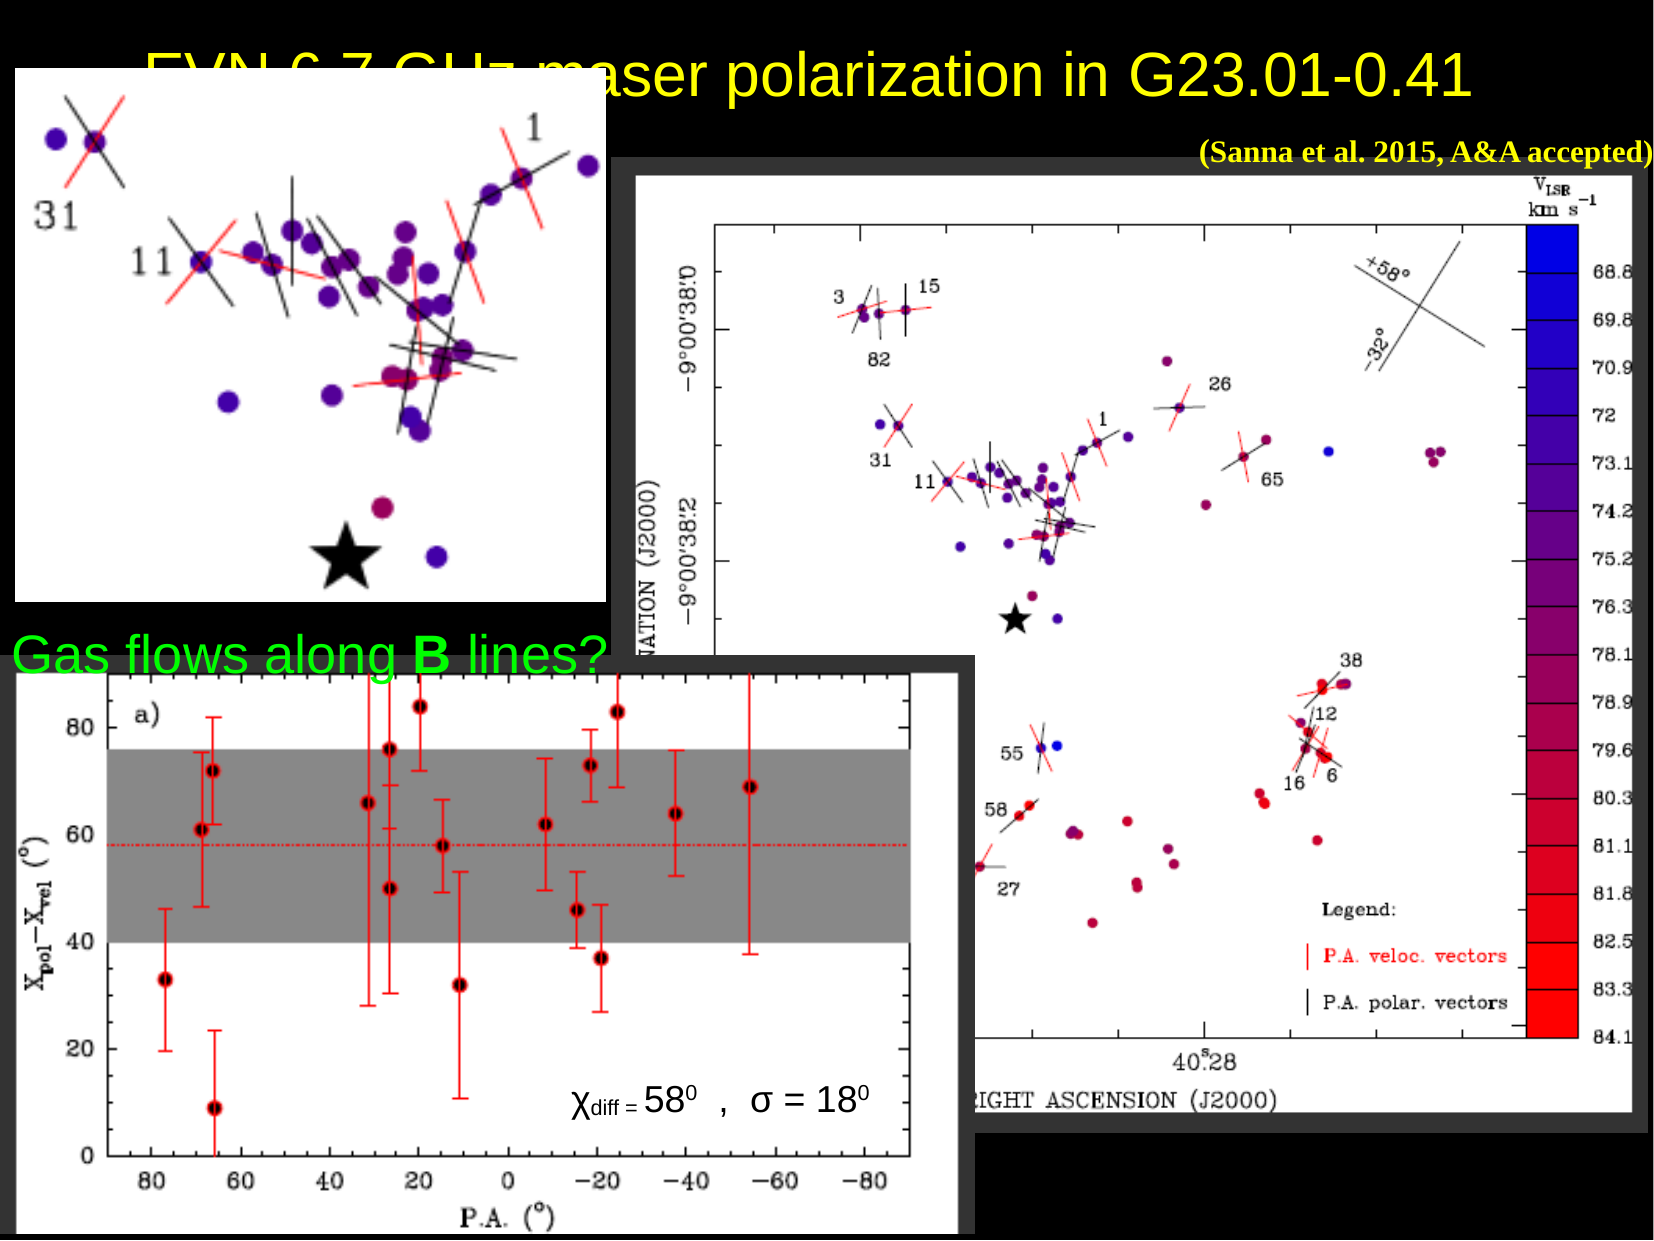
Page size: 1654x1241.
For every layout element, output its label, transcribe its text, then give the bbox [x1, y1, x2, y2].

text_box χdiff = 580 , σ = 180 [556, 1050, 891, 1121]
text_box EVN 6.7 GHz maser polarization in G23.01-0.41 [128, 0, 1526, 83]
text_box Gas flows along B lines? [0, 586, 624, 663]
picture [0, 157, 1648, 1234]
picture [60, 663, 74, 670]
text_box (Sanna et al. 2015, A&A accepted) [1159, 121, 1654, 177]
picture [160, 663, 174, 670]
picture [15, 68, 606, 602]
picture [375, 663, 388, 670]
picture [21, 663, 44, 669]
picture [314, 663, 328, 670]
picture [271, 663, 285, 670]
picture [423, 663, 441, 667]
